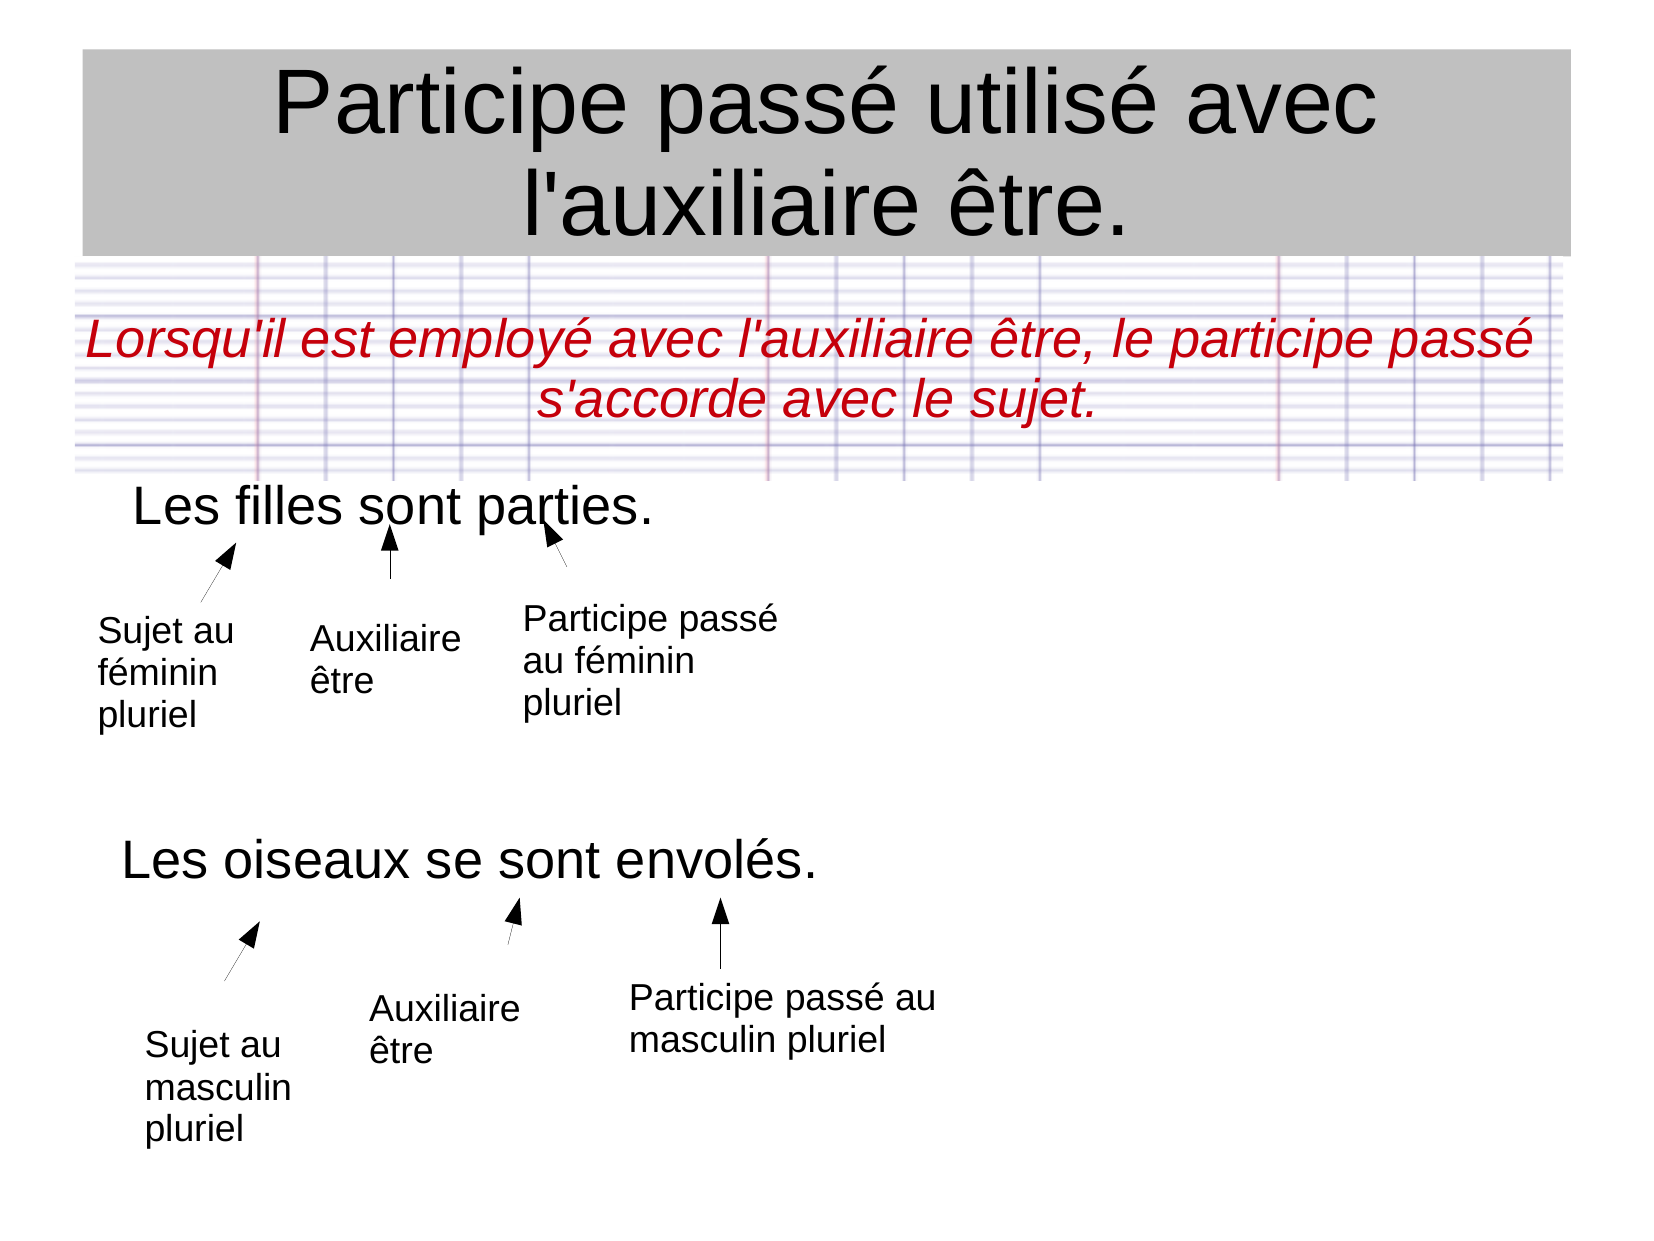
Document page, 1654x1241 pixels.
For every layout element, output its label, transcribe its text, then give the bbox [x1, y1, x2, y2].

text_box Participe passé au masculin pluriel [614, 969, 1111, 1069]
text_box Sujet au masculin pluriel [129, 1016, 319, 1158]
subtitle Lorsqu'il est employé avec l'auxiliaire être, le participe passé s'accorde avec le sujet. [74, 256, 1564, 481]
title Participe passé utilisé avec l'auxiliaire être. [82, 49, 1571, 257]
text_box Auxiliaire être [354, 980, 591, 1198]
text_box Les oiseaux se sont envolés. [106, 822, 1312, 898]
text_box Participe passé au féminin pluriel [507, 590, 804, 732]
text_box Sujet au féminin pluriel [82, 602, 284, 804]
text_box Les filles sont parties. [118, 467, 1323, 544]
text_box Auxiliaire être [295, 609, 507, 709]
